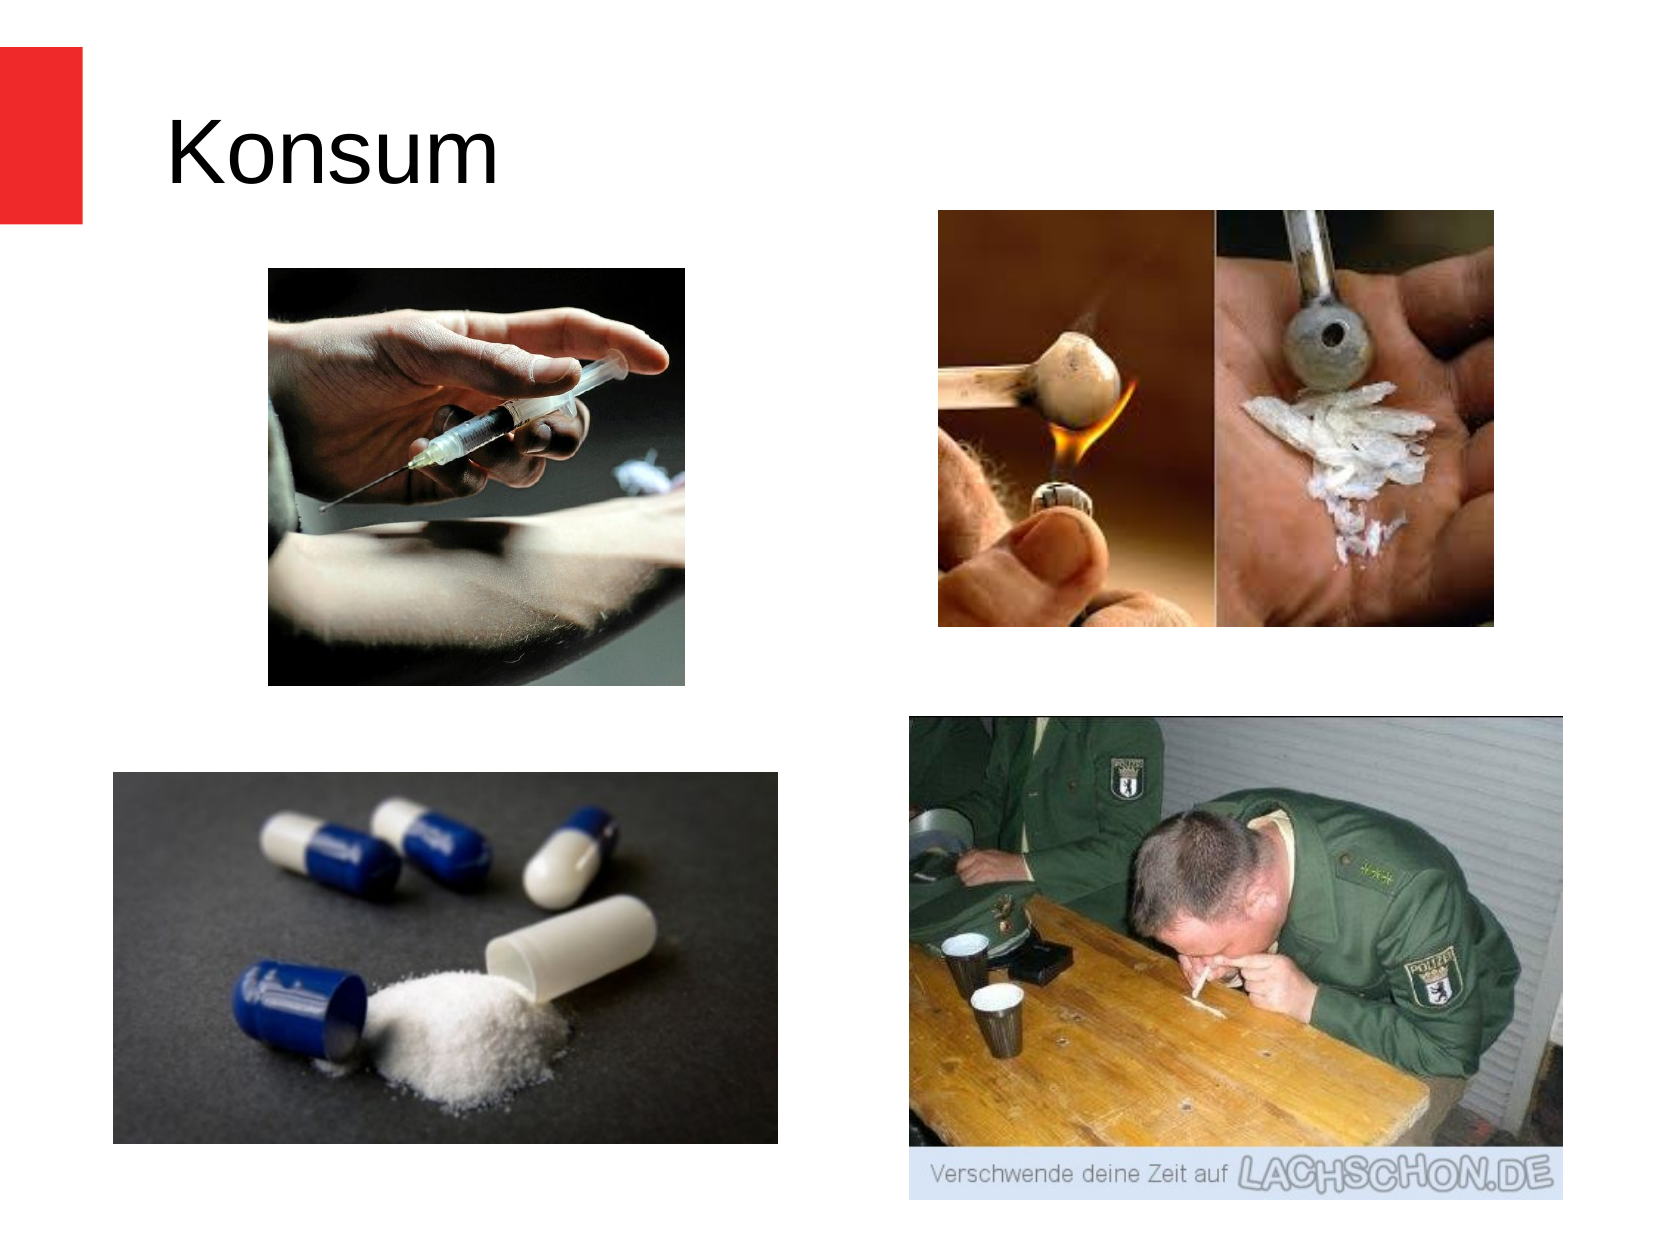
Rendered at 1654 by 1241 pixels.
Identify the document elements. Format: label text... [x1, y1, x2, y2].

picture [268, 268, 685, 686]
text_box Konsum [149, 84, 557, 211]
picture [113, 772, 778, 1144]
picture [938, 210, 1494, 627]
picture [909, 716, 1563, 1200]
